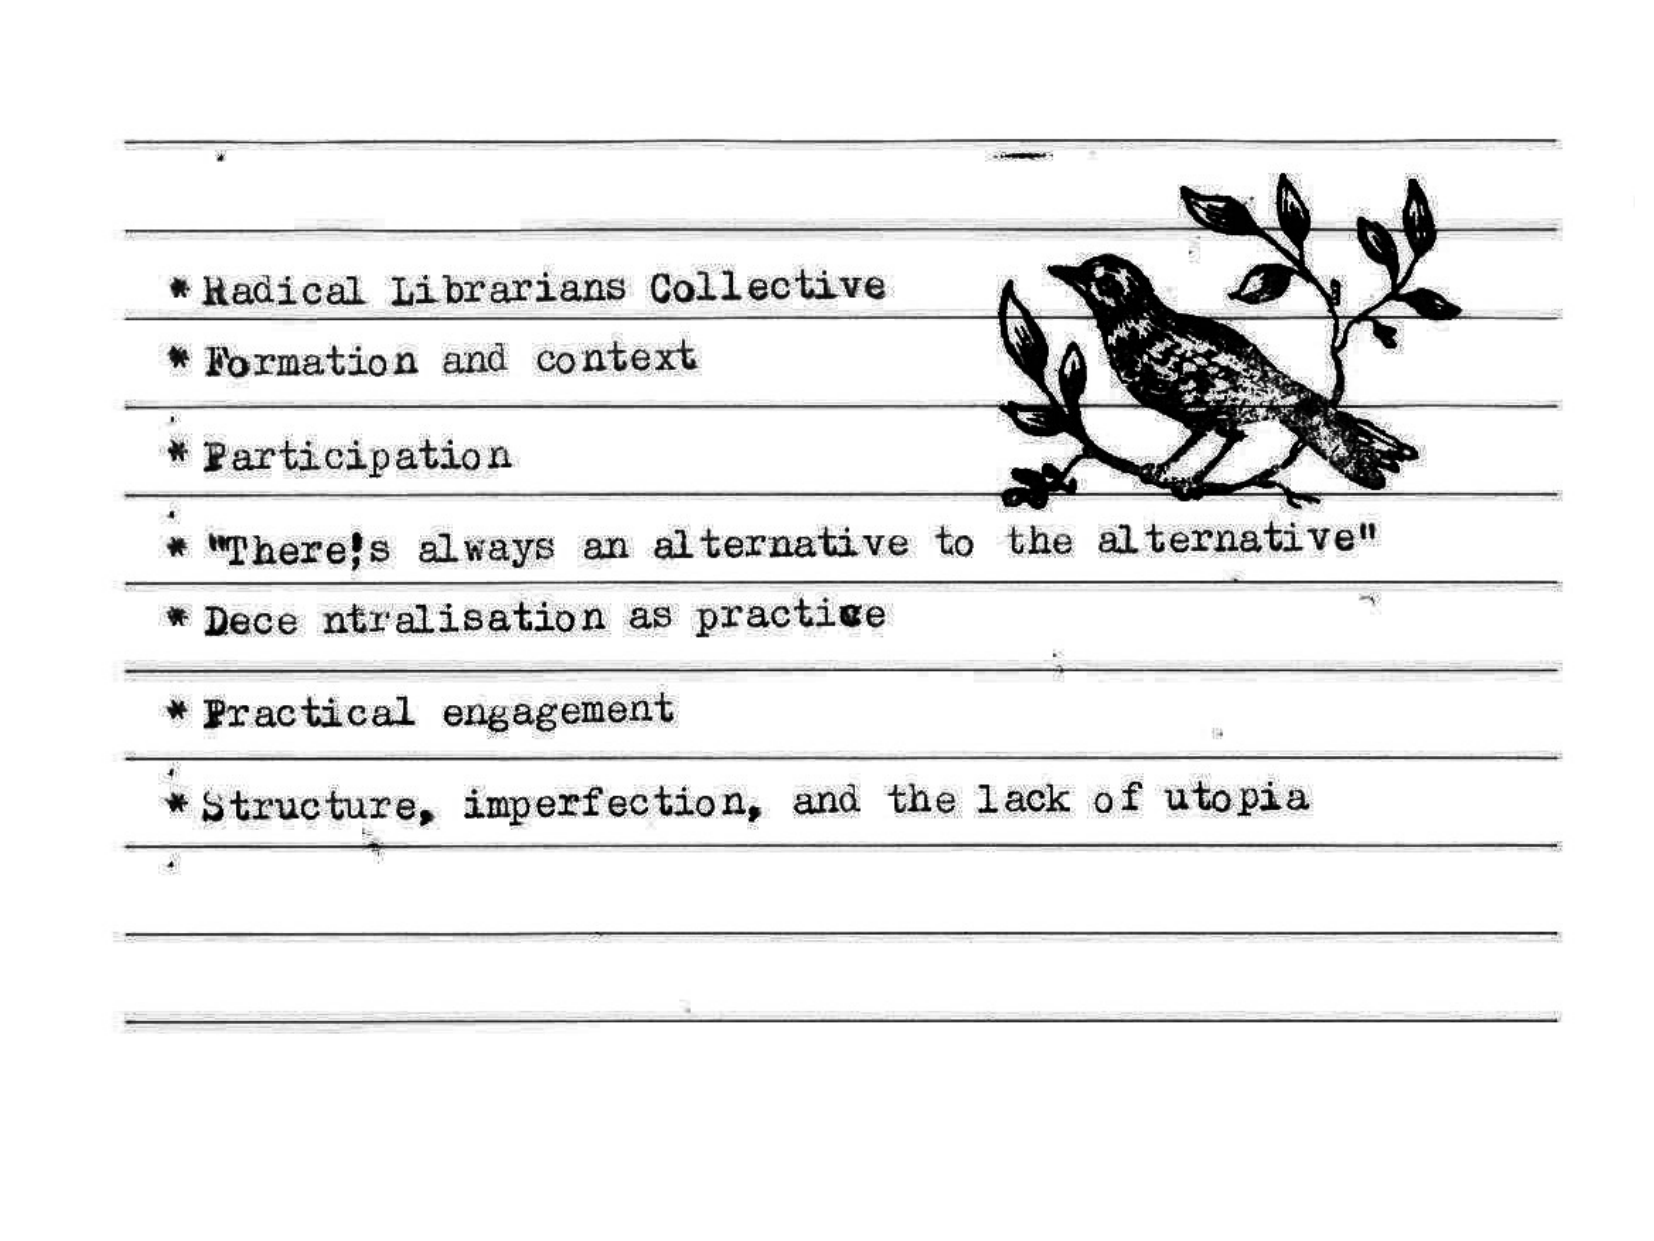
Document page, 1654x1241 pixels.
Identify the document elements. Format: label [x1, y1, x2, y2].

picture [0, 118, 1635, 1049]
